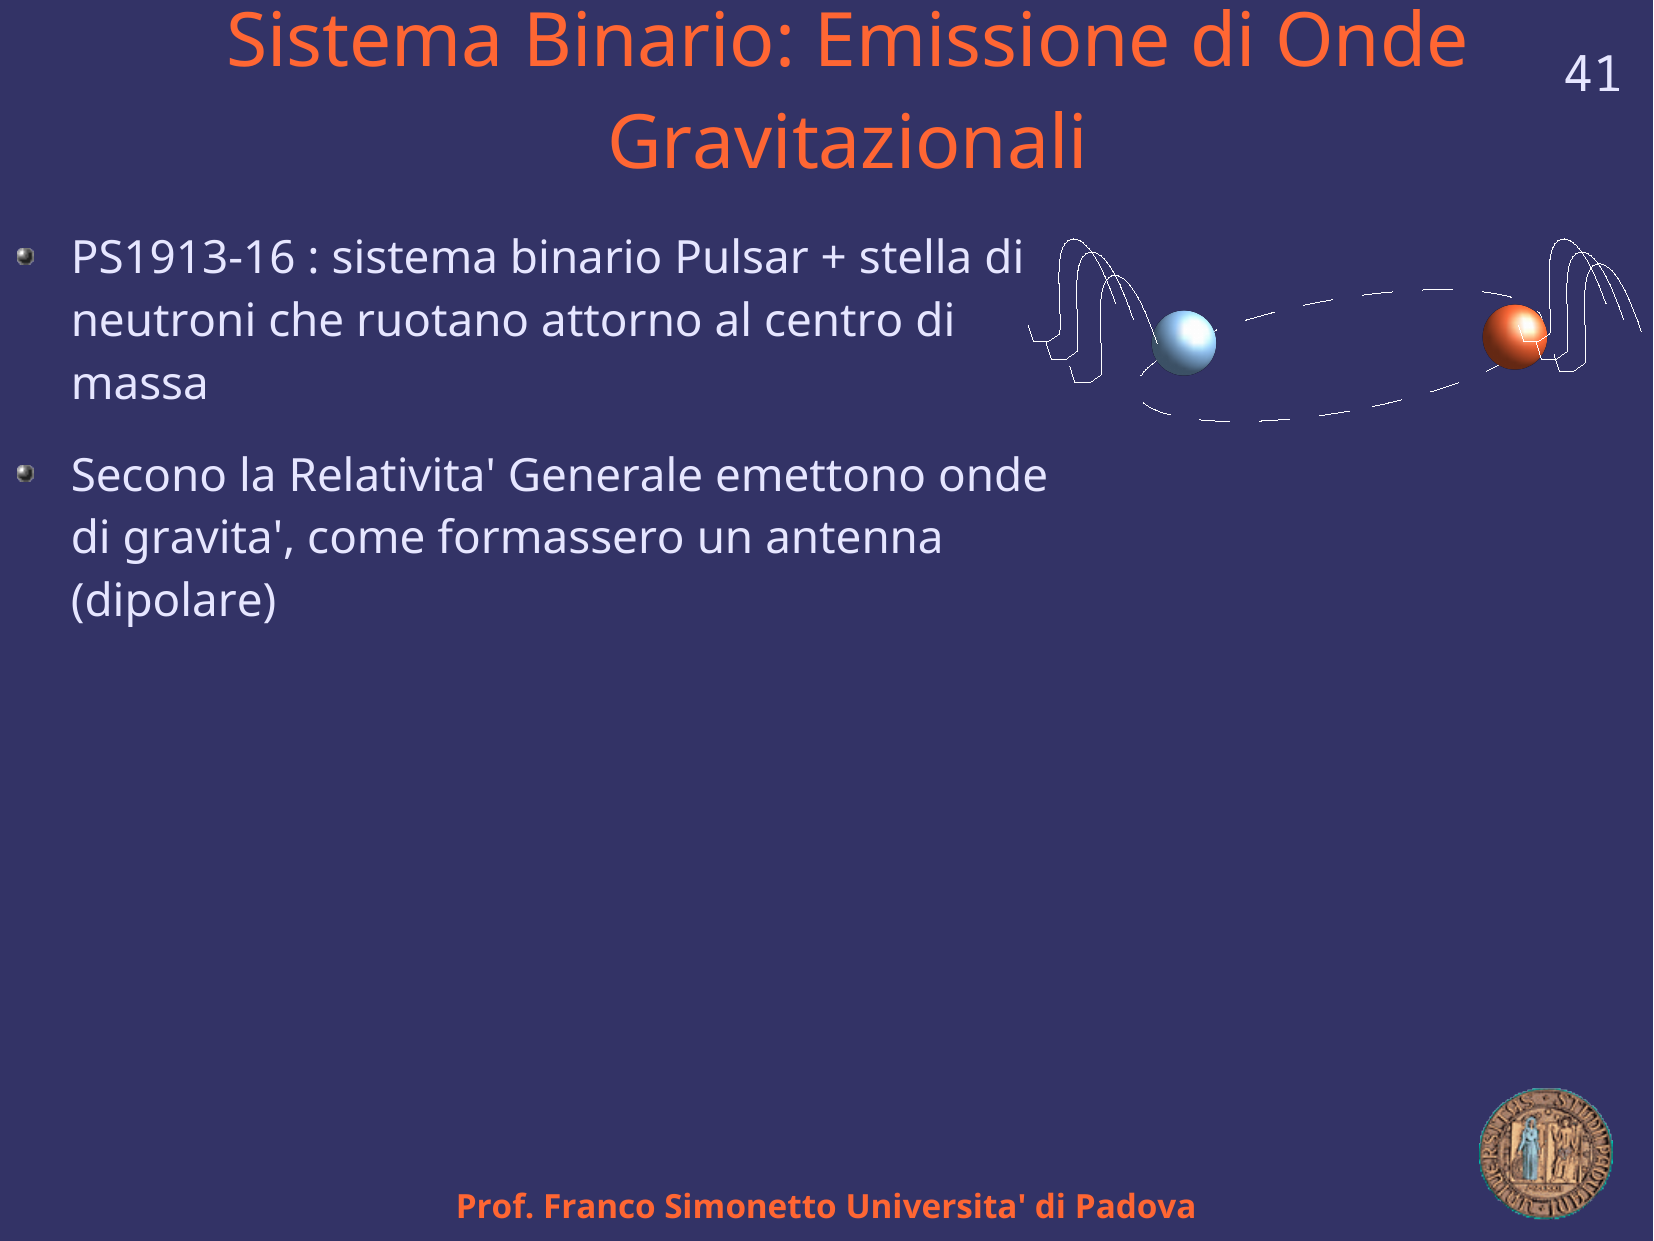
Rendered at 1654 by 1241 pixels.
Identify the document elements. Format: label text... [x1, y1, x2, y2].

picture [1479, 1087, 1613, 1221]
list PS1913-16 : sistema binario Pulsar + stella di neutroni che ruotano attorno al centro di massa Secono la Relativita' Generale emettono onde di gravita', come formassero un antenna (dipolare) [0, 225, 1060, 1119]
title Sistema Binario: Emissione di Onde Gravitazionali [82, 12, 1613, 163]
